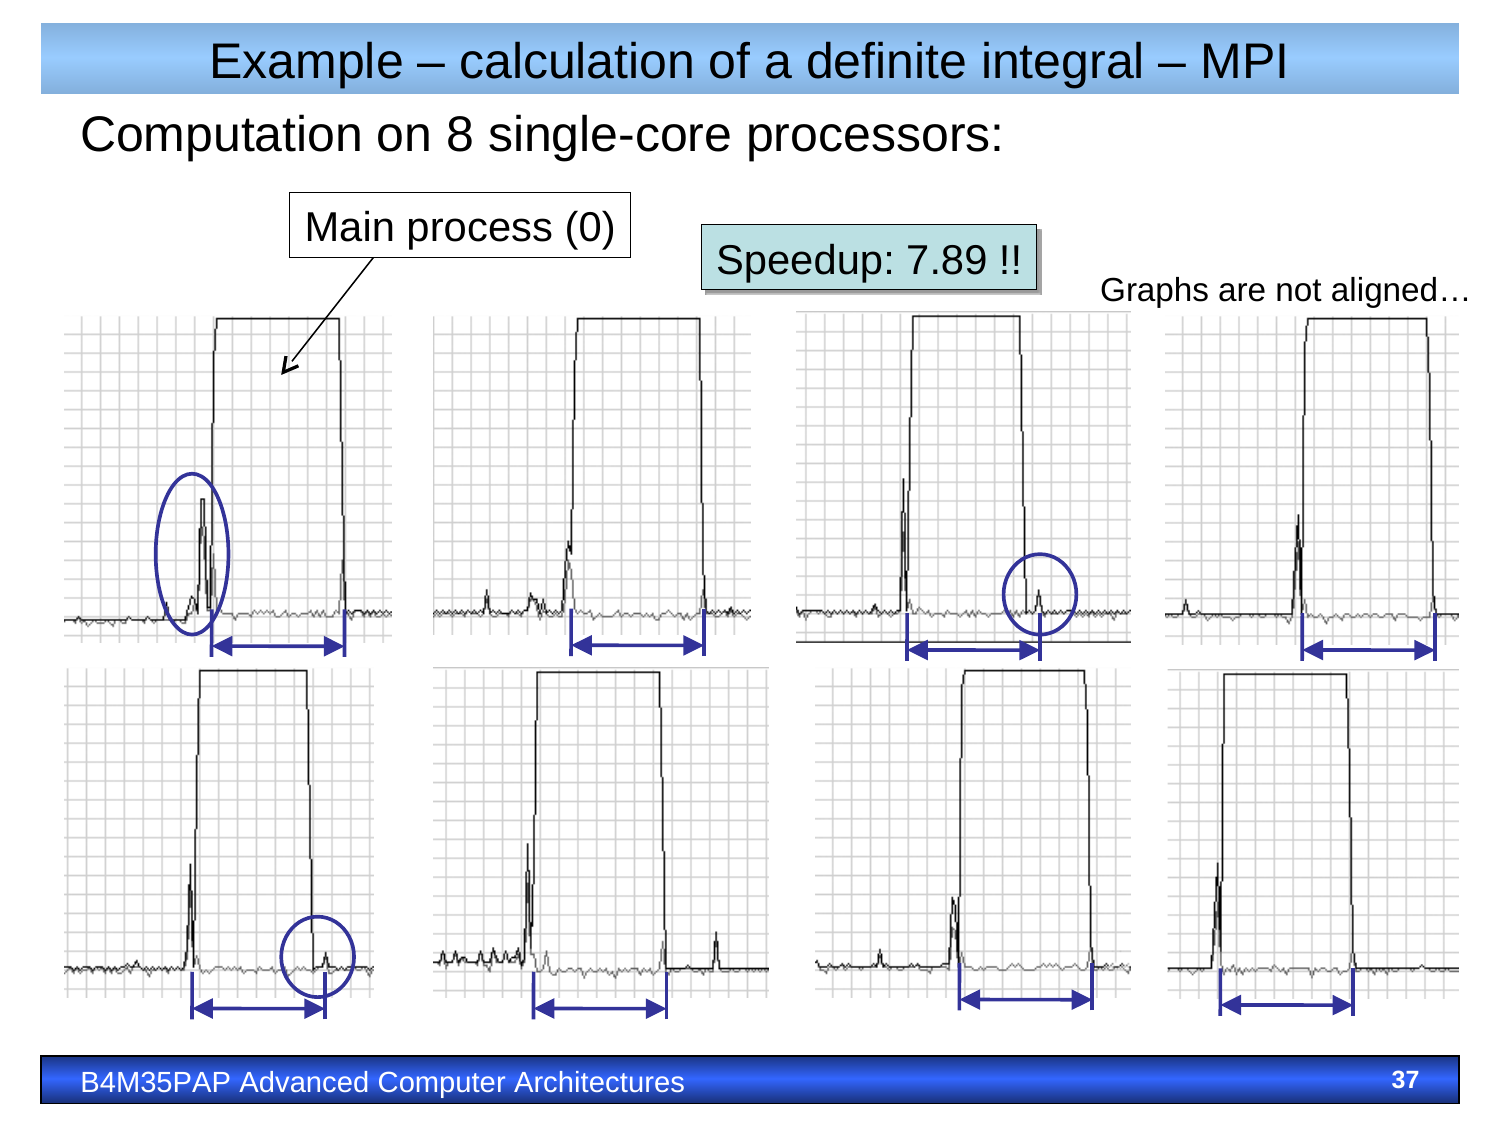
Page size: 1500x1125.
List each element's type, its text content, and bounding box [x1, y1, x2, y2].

picture [815, 667, 1131, 998]
text_box Main process (0) [289, 192, 631, 258]
text_box [281, 258, 373, 375]
title Example – calculation of a definite integral – MPI [41, 23, 1459, 94]
picture [1165, 316, 1459, 646]
list Computation on 8 single-core processors: [909, 643, 1038, 650]
picture [284, 919, 352, 995]
list Computation on 8 single-core processors: [64, 93, 1436, 1000]
picture [433, 667, 769, 998]
text_box Graphs are not aligned… [1085, 260, 1487, 316]
picture [1006, 557, 1074, 632]
picture [64, 667, 374, 998]
picture [1167, 669, 1459, 999]
picture [433, 315, 751, 635]
picture [796, 311, 1131, 643]
text_box Speedup: 7.89 !! [701, 224, 1037, 290]
picture [64, 315, 392, 643]
picture [158, 476, 226, 632]
